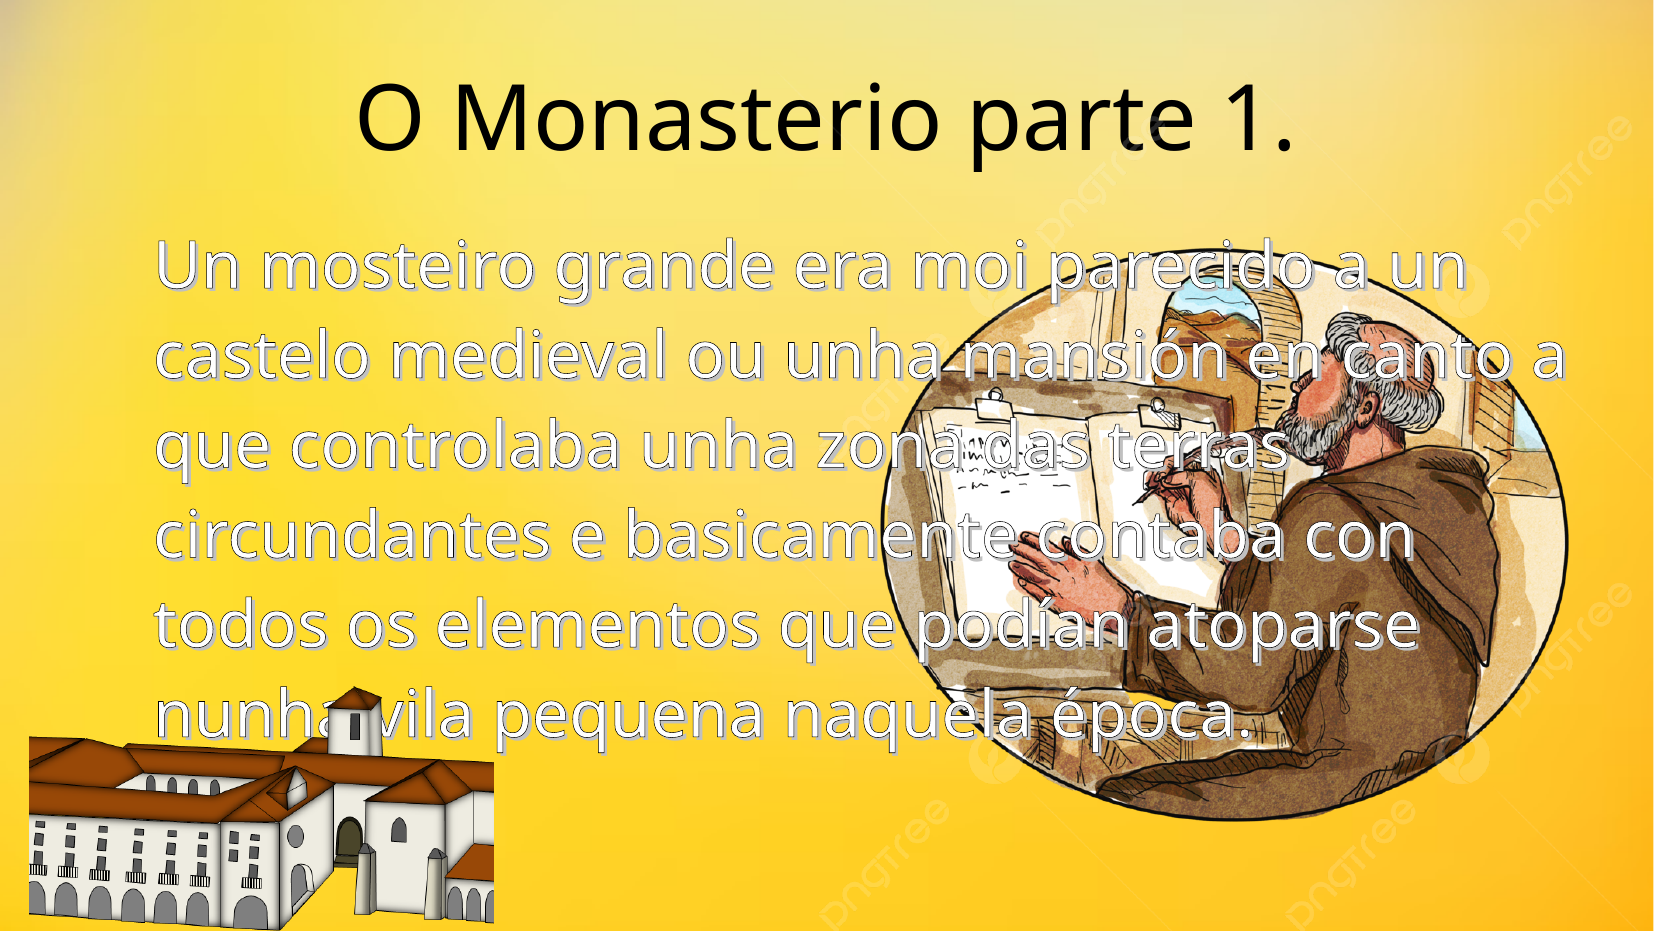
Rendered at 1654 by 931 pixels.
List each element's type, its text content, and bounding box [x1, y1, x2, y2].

title O Monasterio parte 1. [82, 37, 1571, 193]
picture [0, 0, 1654, 931]
list Un mosteiro grande era moi parecido a un castelo medieval ou unha mansión en canto a que controlaba unha zona das terras circundantes e basicamente contaba con todos os elementos que podían atoparse nunha vila pequena naquela época. [82, 217, 1571, 758]
